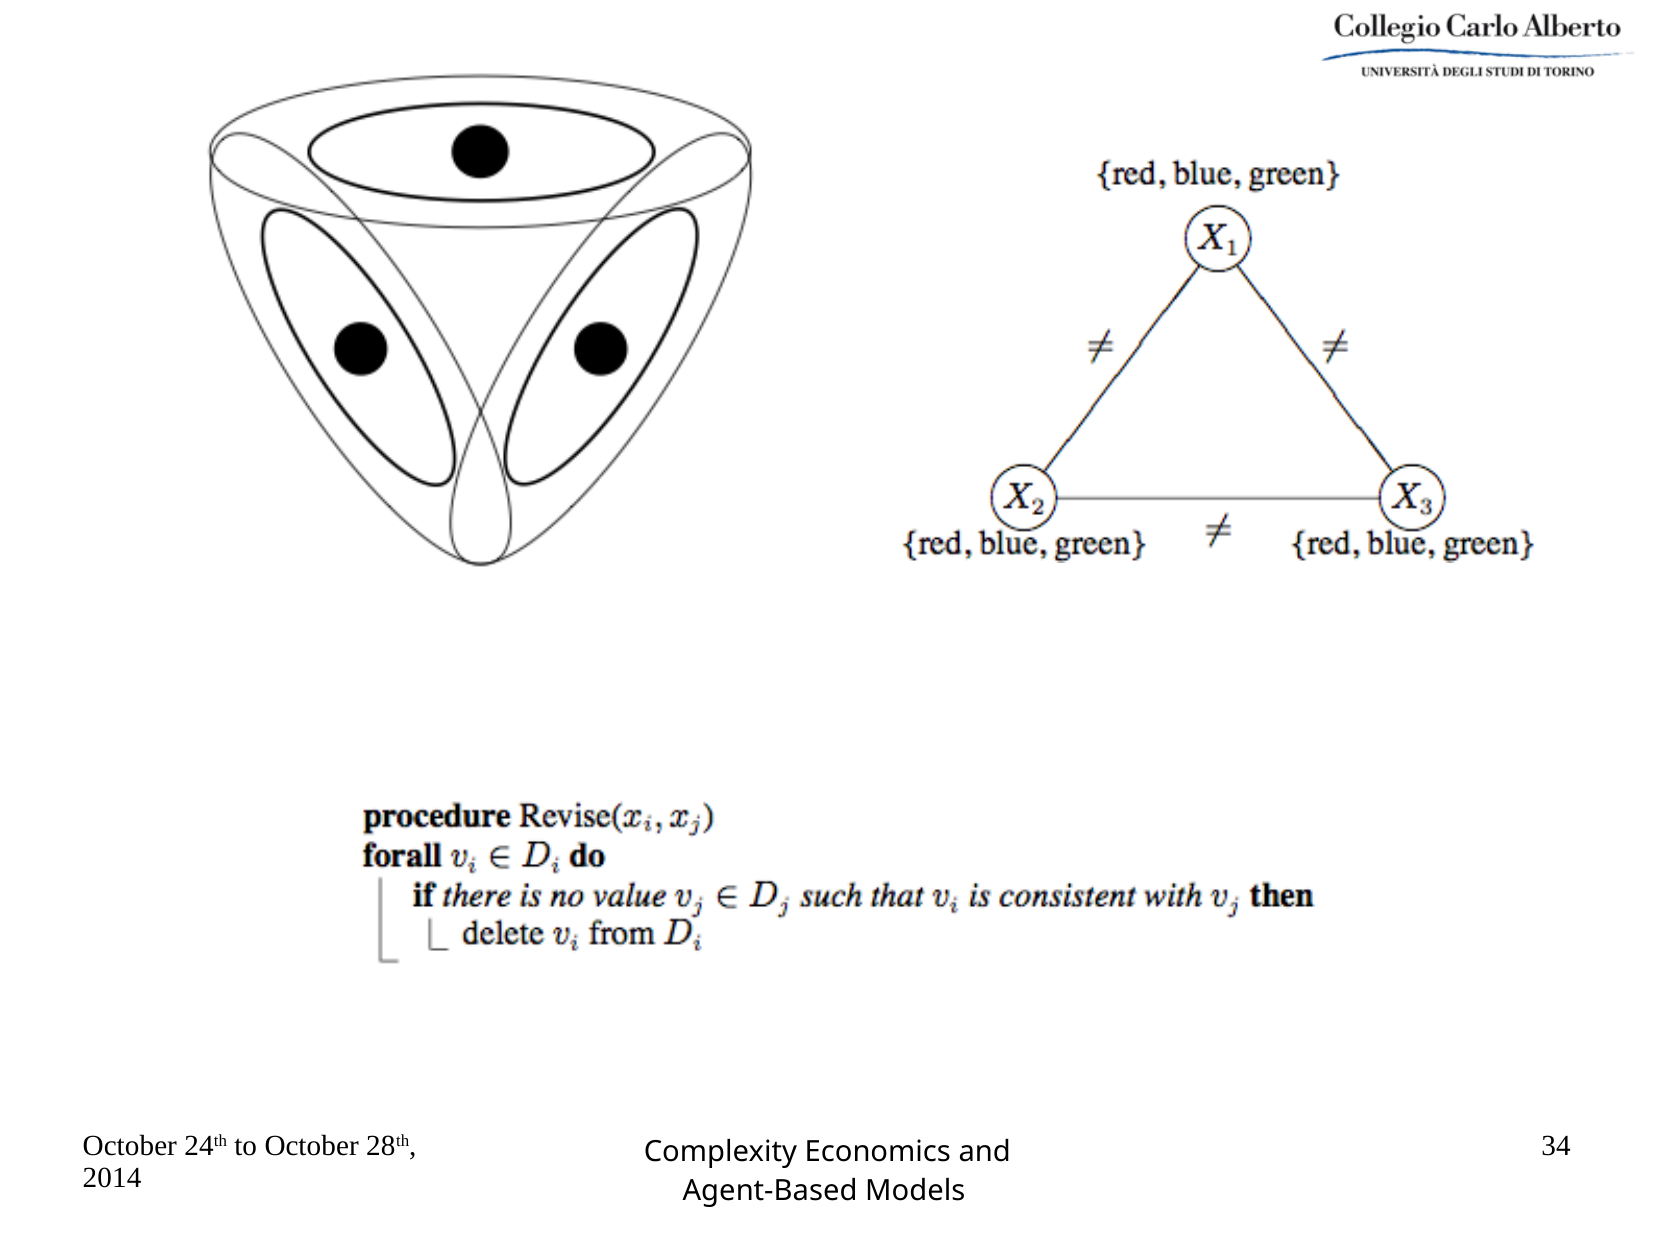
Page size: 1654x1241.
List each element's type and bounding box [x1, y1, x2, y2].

picture [112, 45, 848, 601]
picture [310, 775, 1361, 995]
picture [862, 141, 1559, 563]
picture [1312, 0, 1645, 92]
